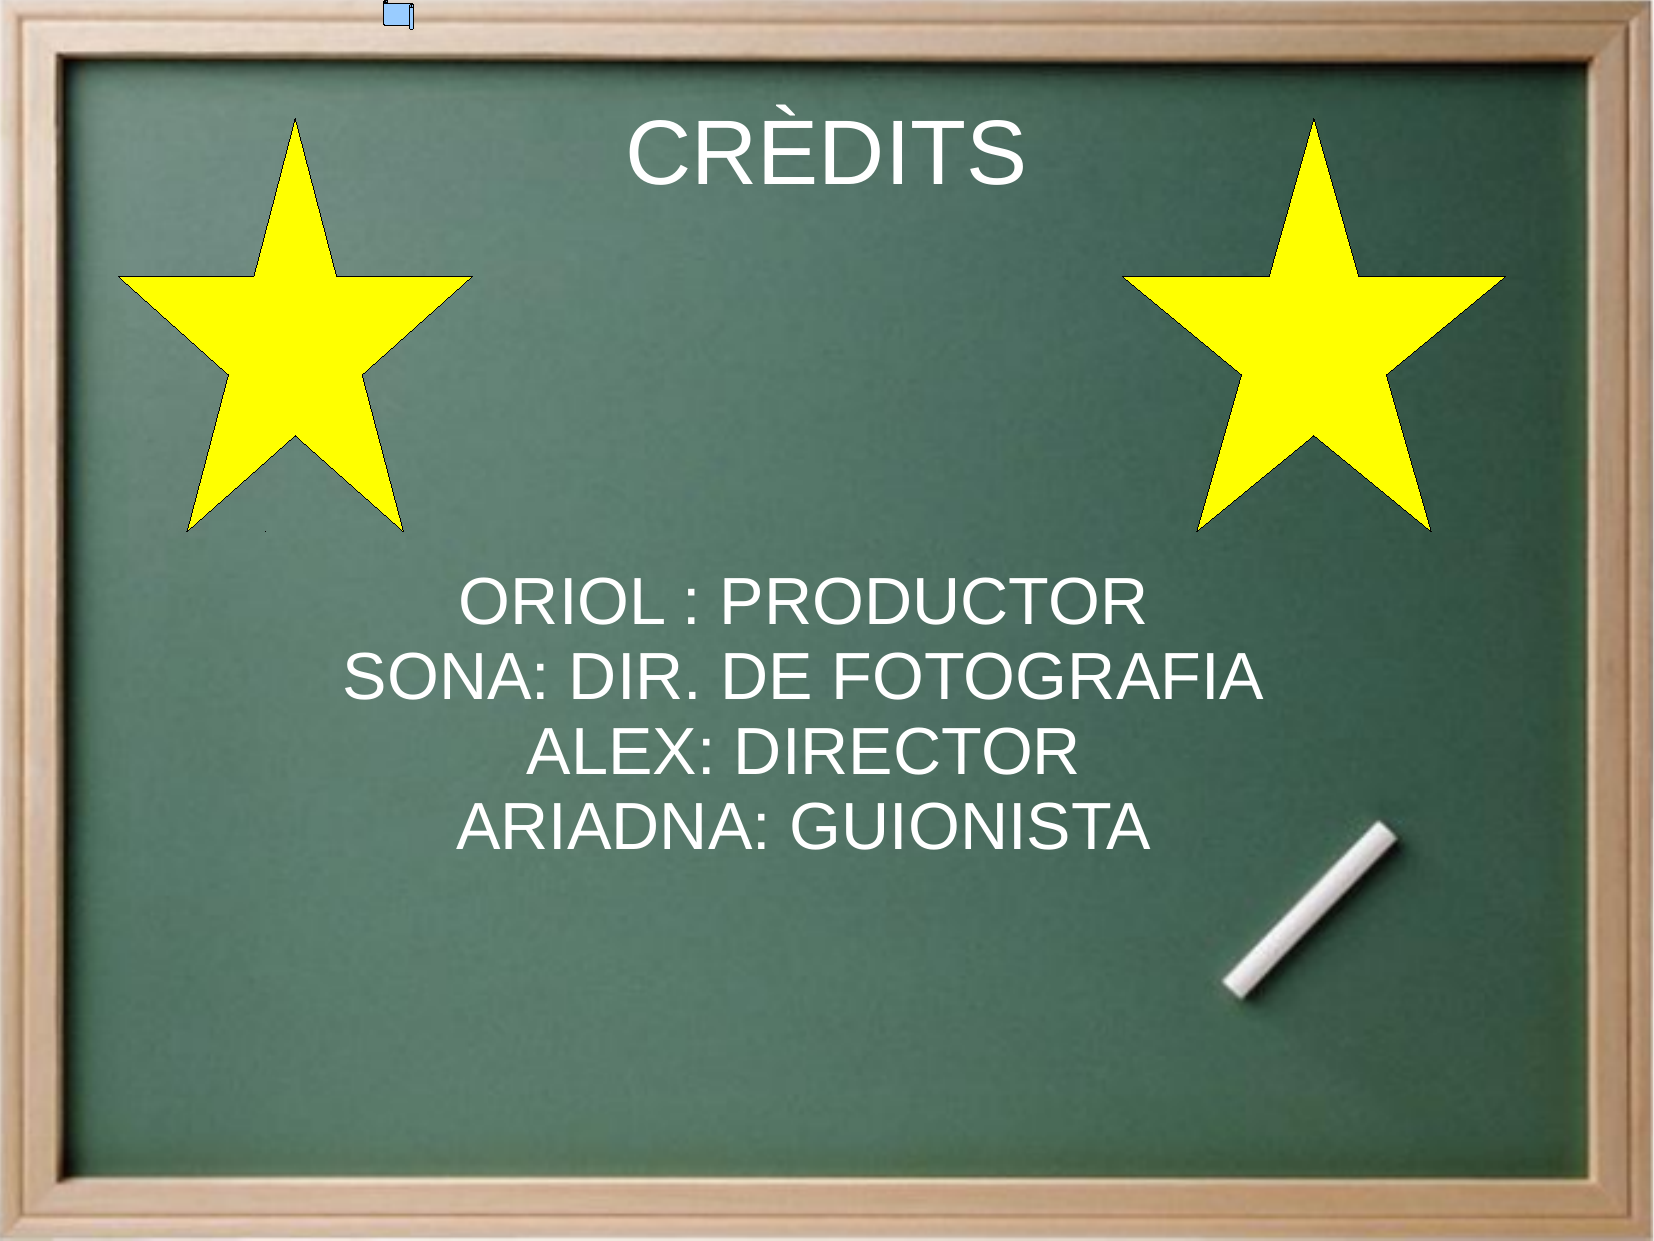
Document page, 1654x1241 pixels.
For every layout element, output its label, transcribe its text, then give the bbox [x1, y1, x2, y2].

text_box [118, 118, 473, 532]
picture [0, 0, 1654, 1241]
title CRÈDITS [82, 49, 1571, 257]
subtitle ORIOL : PRODUCTOR SONA: DIR. DE FOTOGRAFIA ALEX: DIRECTOR ARIADNA: GUIONISTA [121, 352, 1487, 1076]
text_box [1122, 118, 1506, 532]
text_box [383, 0, 414, 30]
